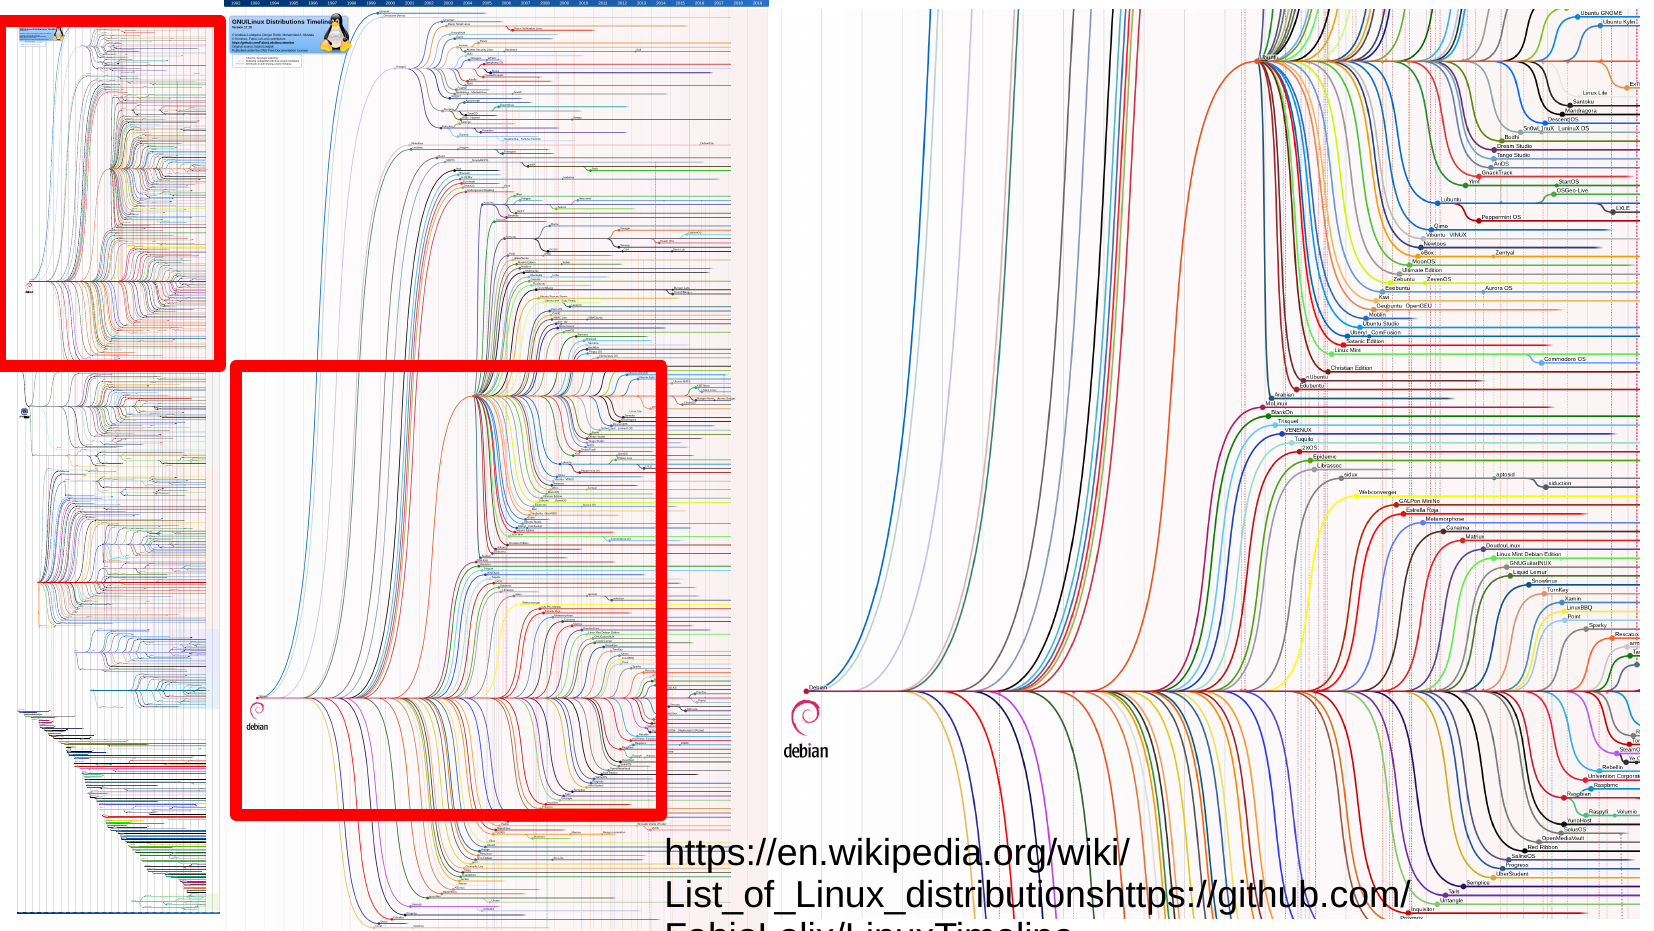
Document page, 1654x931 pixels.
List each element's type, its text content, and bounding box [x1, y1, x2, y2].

picture [224, 0, 769, 931]
picture [16, 27, 214, 360]
text_box https://en.wikipedia.org/wiki/List_of_Linux_distributionshttps://github.com/FabioLolix/LinuxTimeline [649, 823, 1595, 910]
picture [16, 372, 220, 915]
picture [777, 9, 1640, 919]
